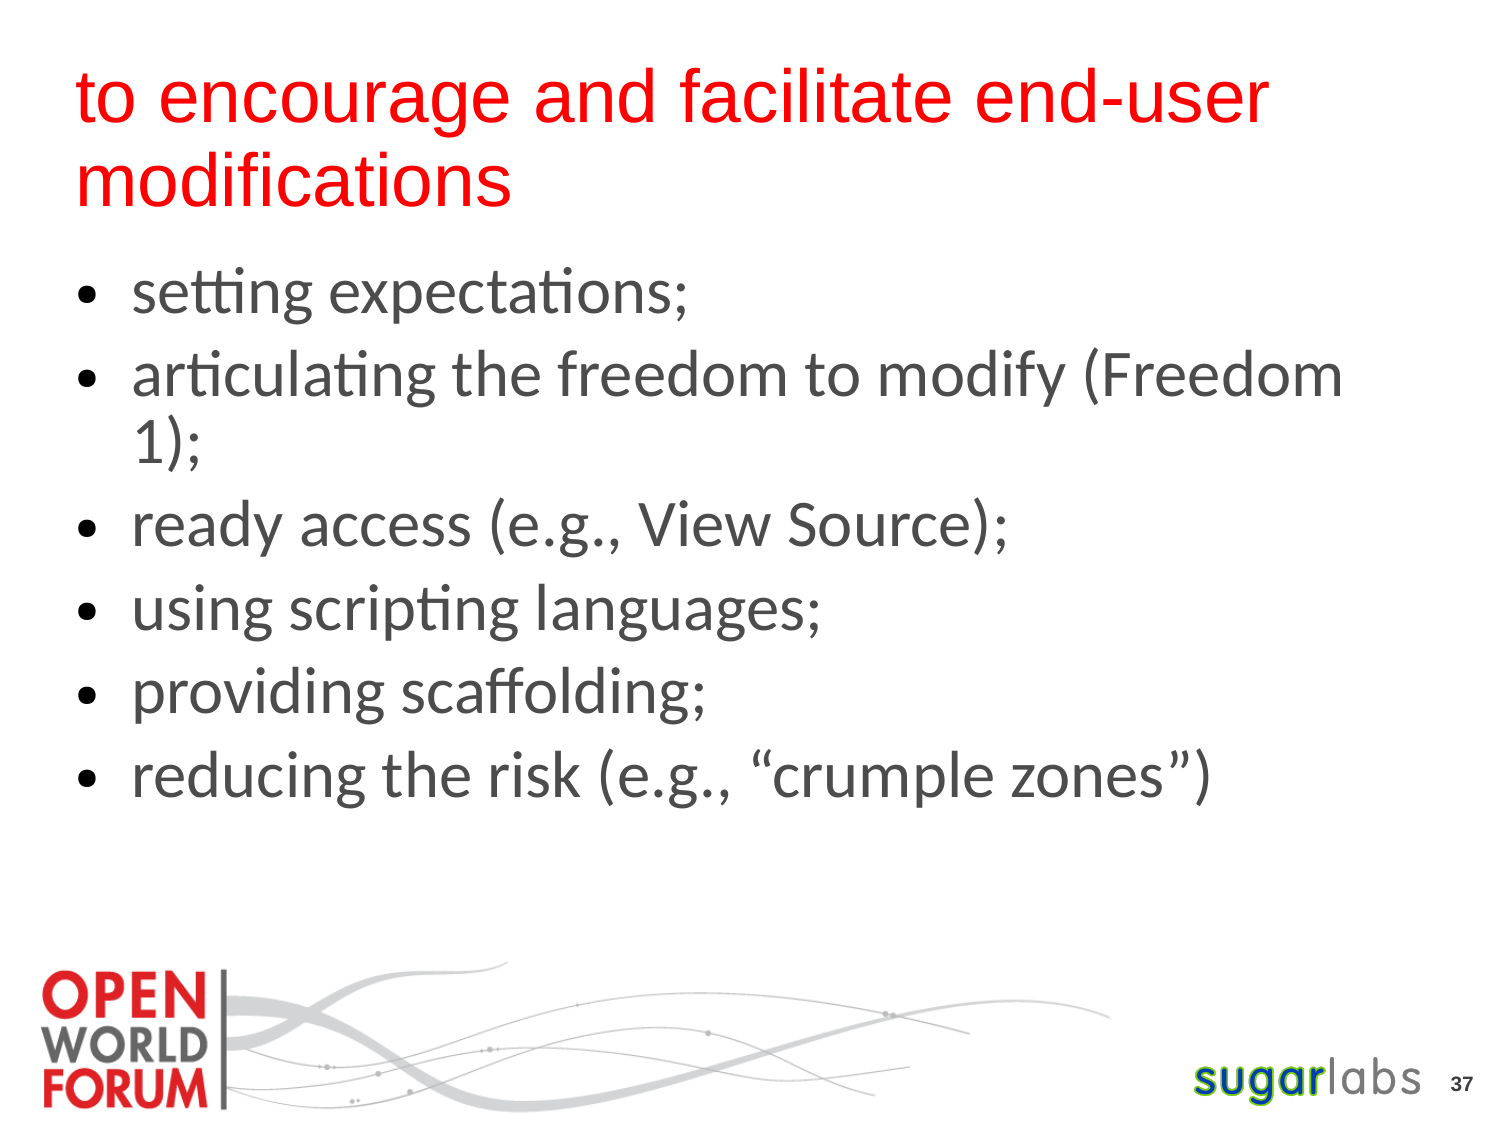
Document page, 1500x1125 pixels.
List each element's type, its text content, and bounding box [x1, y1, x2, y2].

list setting expectations; articulating the freedom to modify (Freedom 1); ready access (e.g., View Source); using scripting languages; providing scaffolding; reducing the risk (e.g., “crumple zones”) [75, 263, 1425, 1006]
title to encourage and facilitate end-user modifications [75, 52, 1425, 226]
picture [41, 957, 1112, 1119]
picture [1194, 1057, 1420, 1106]
